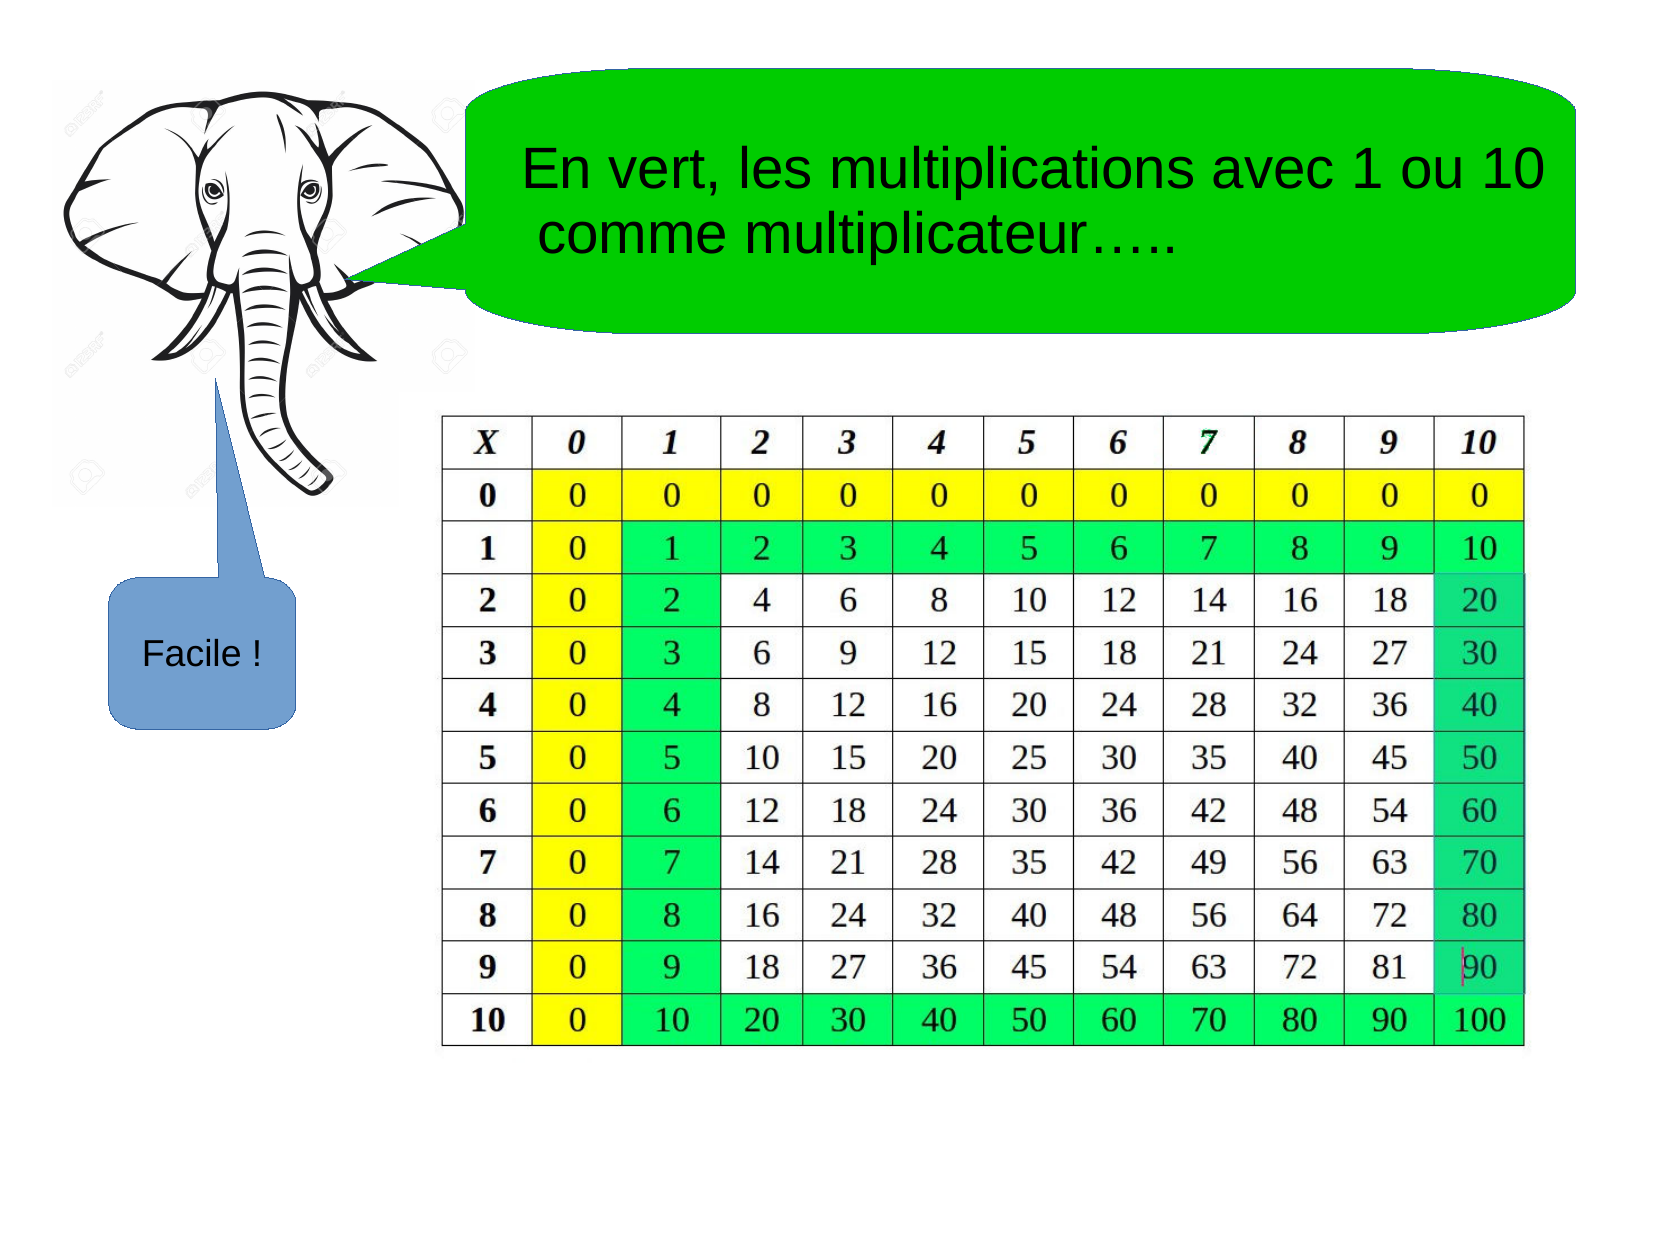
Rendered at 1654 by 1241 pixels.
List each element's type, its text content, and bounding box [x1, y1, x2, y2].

text_box En vert, les multiplications avec 1 ou 10 comme multiplicateur….. [344, 68, 1576, 334]
text_box Facile ! [108, 378, 296, 730]
picture [52, 80, 1565, 1063]
